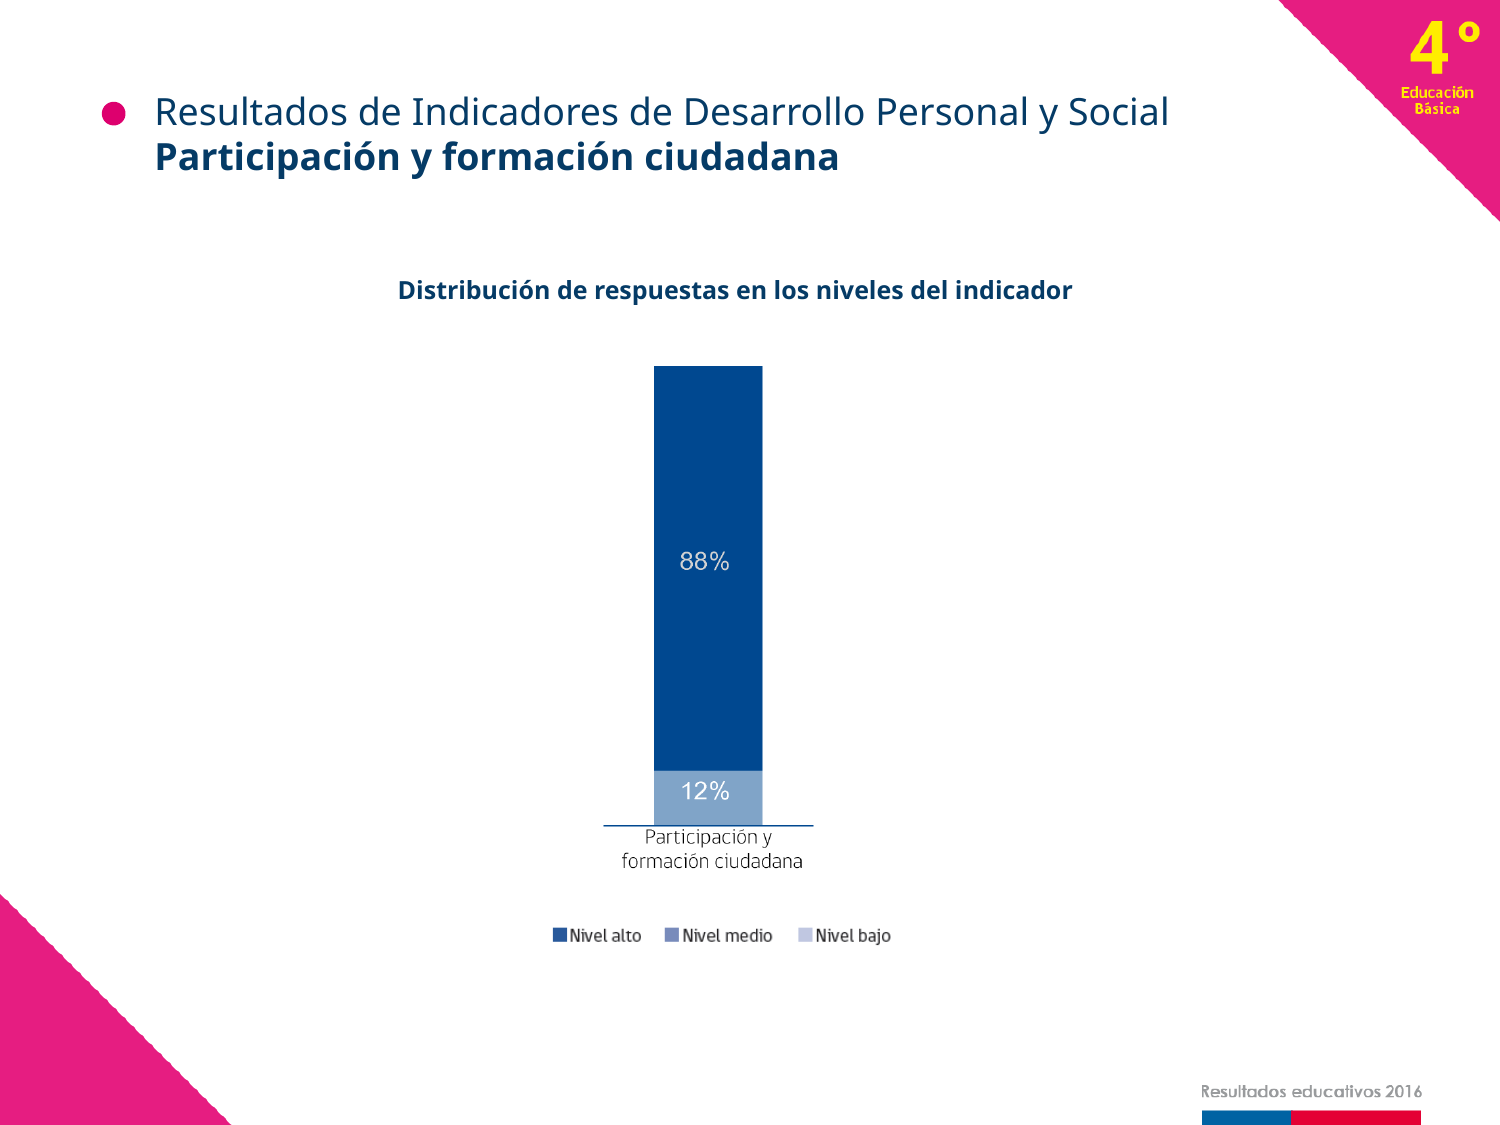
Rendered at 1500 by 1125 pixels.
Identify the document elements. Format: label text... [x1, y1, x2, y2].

text_box Resultados de Indicadores de Desarrollo Personal y Social Participación y formación ciudadana [139, 80, 1247, 187]
text_box Distribución de respuestas en los niveles del indicador [287, 268, 1185, 313]
text_box [101, 101, 126, 126]
picture [0, 0, 1500, 1125]
